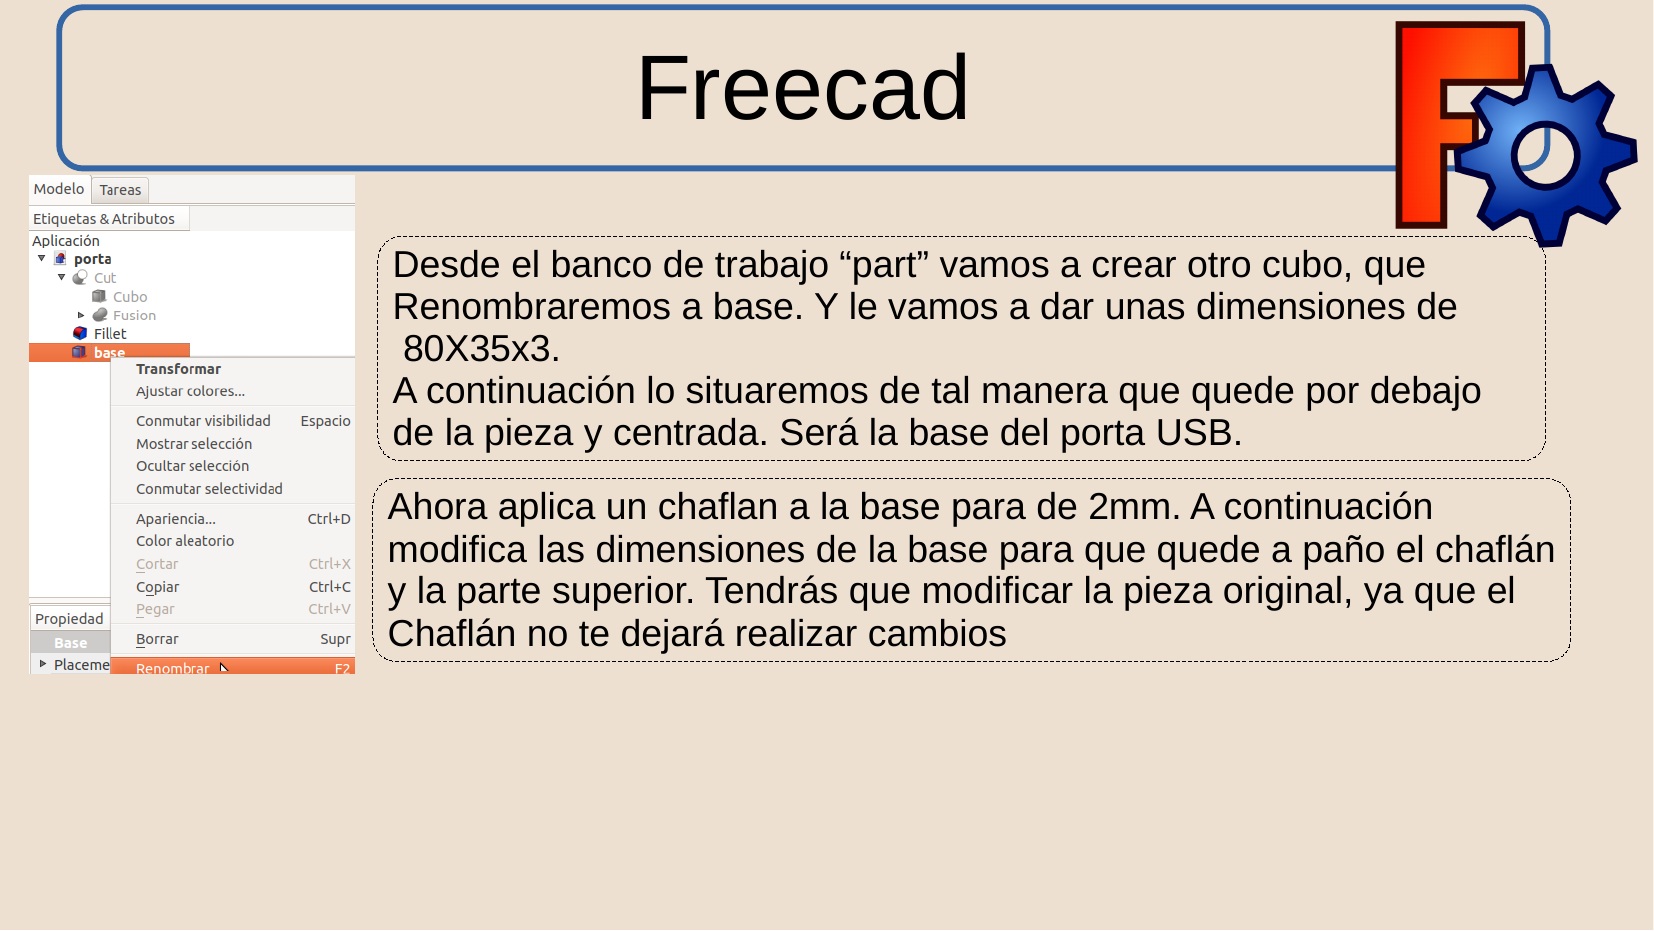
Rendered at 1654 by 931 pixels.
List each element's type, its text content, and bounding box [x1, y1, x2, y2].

text_box Ahora aplica un chaflan a la base para de 2mm. A continuación modifica las dimensiones de la base para que quede a paño el chaflán y la parte superior. Tendrás que modificar la pieza original, ya que el Chaflán no te dejará realizar cambios [372, 478, 1571, 662]
title Freecad [59, 7, 1381, 169]
picture [1381, 0, 1654, 271]
text_box Desde el banco de trabajo “part” vamos a crear otro cubo, que Renombraremos a base. Y le vamos a dar unas dimensiones de 80X35x3. A continuación lo situaremos de tal manera que quede por debajo de la pieza y centrada. Será la base del porta USB. [377, 236, 1546, 461]
picture [29, 175, 355, 674]
